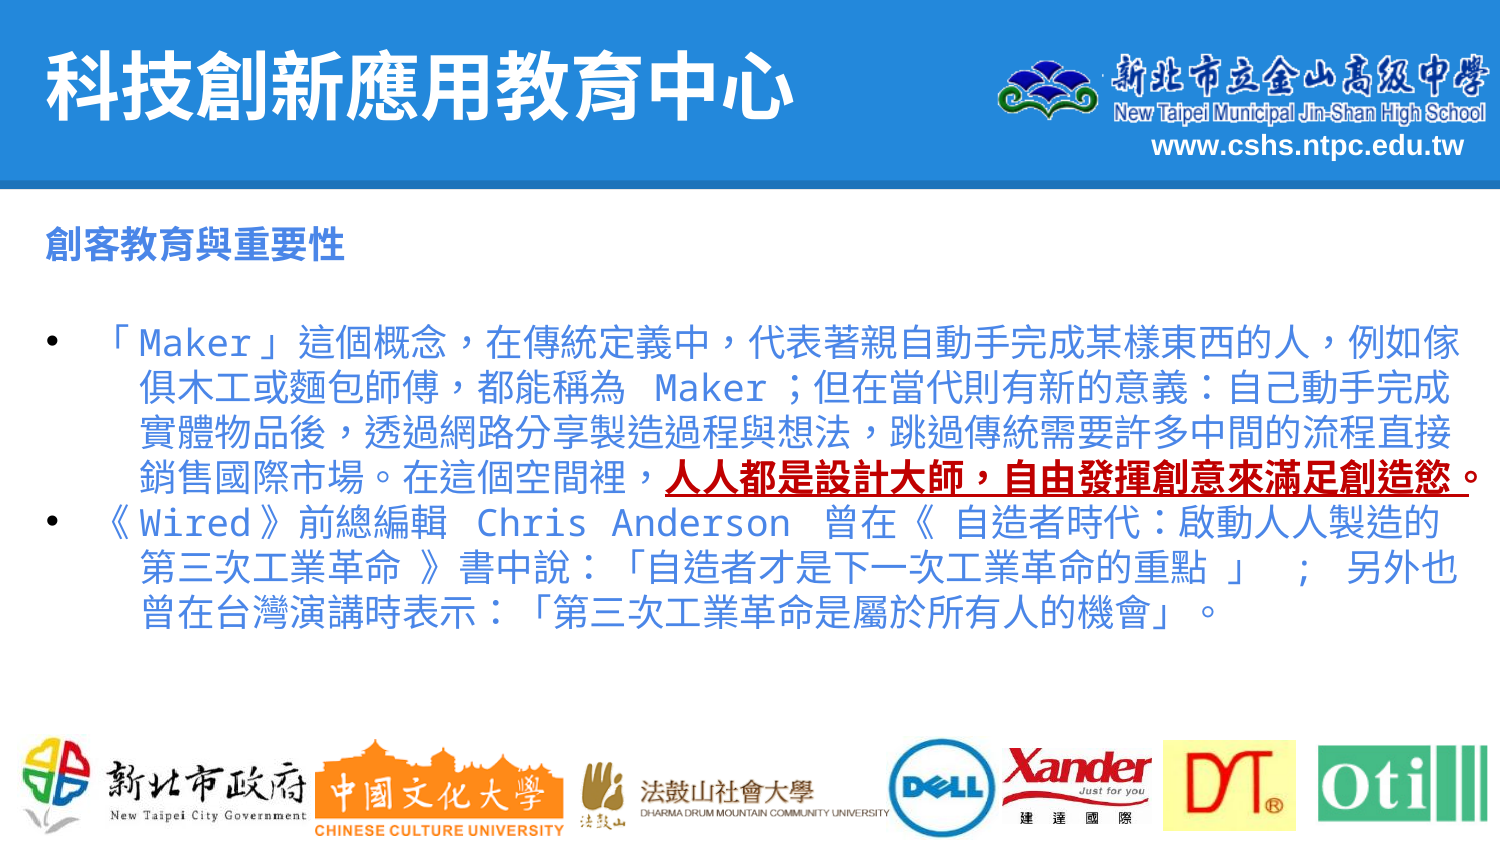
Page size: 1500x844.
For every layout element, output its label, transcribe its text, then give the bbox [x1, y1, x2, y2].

picture [934, 50, 1495, 131]
picture [315, 737, 999, 840]
text_box www.cshs.ntpc.edu.tw [1122, 131, 1495, 151]
title 科技創新應用教育中心 [30, 24, 928, 140]
picture [1002, 748, 1152, 824]
picture [17, 734, 313, 836]
text_box 創客教育與重要性 [30, 205, 1343, 292]
picture [1312, 738, 1495, 828]
picture [1163, 740, 1296, 832]
text_box 「Maker」這個概念，在傳統定義中，代表著親自動手完成某樣東西的人，例如傢俱木工或麵包師傅，都能稱為 Maker；但在當代則有新的意義：自己動手完成實體物品後，透過網路分享製造過程與想法，跳過傳統需要許多中間的流程直接銷售國際市場。在這個空間裡，人人都是設計大師，自由發揮創意來滿足創造慾。 《Wired》前總編輯 Chris Anderson 曾在《 自造者時代：啟動人人製造的第三次工業革命 》書中說：「自造者才是下一次工業革命的重點 」 ; 另外也曾在台灣演講時表示：「第三次工業革命是屬於所有人的機會」。 [30, 303, 1484, 774]
